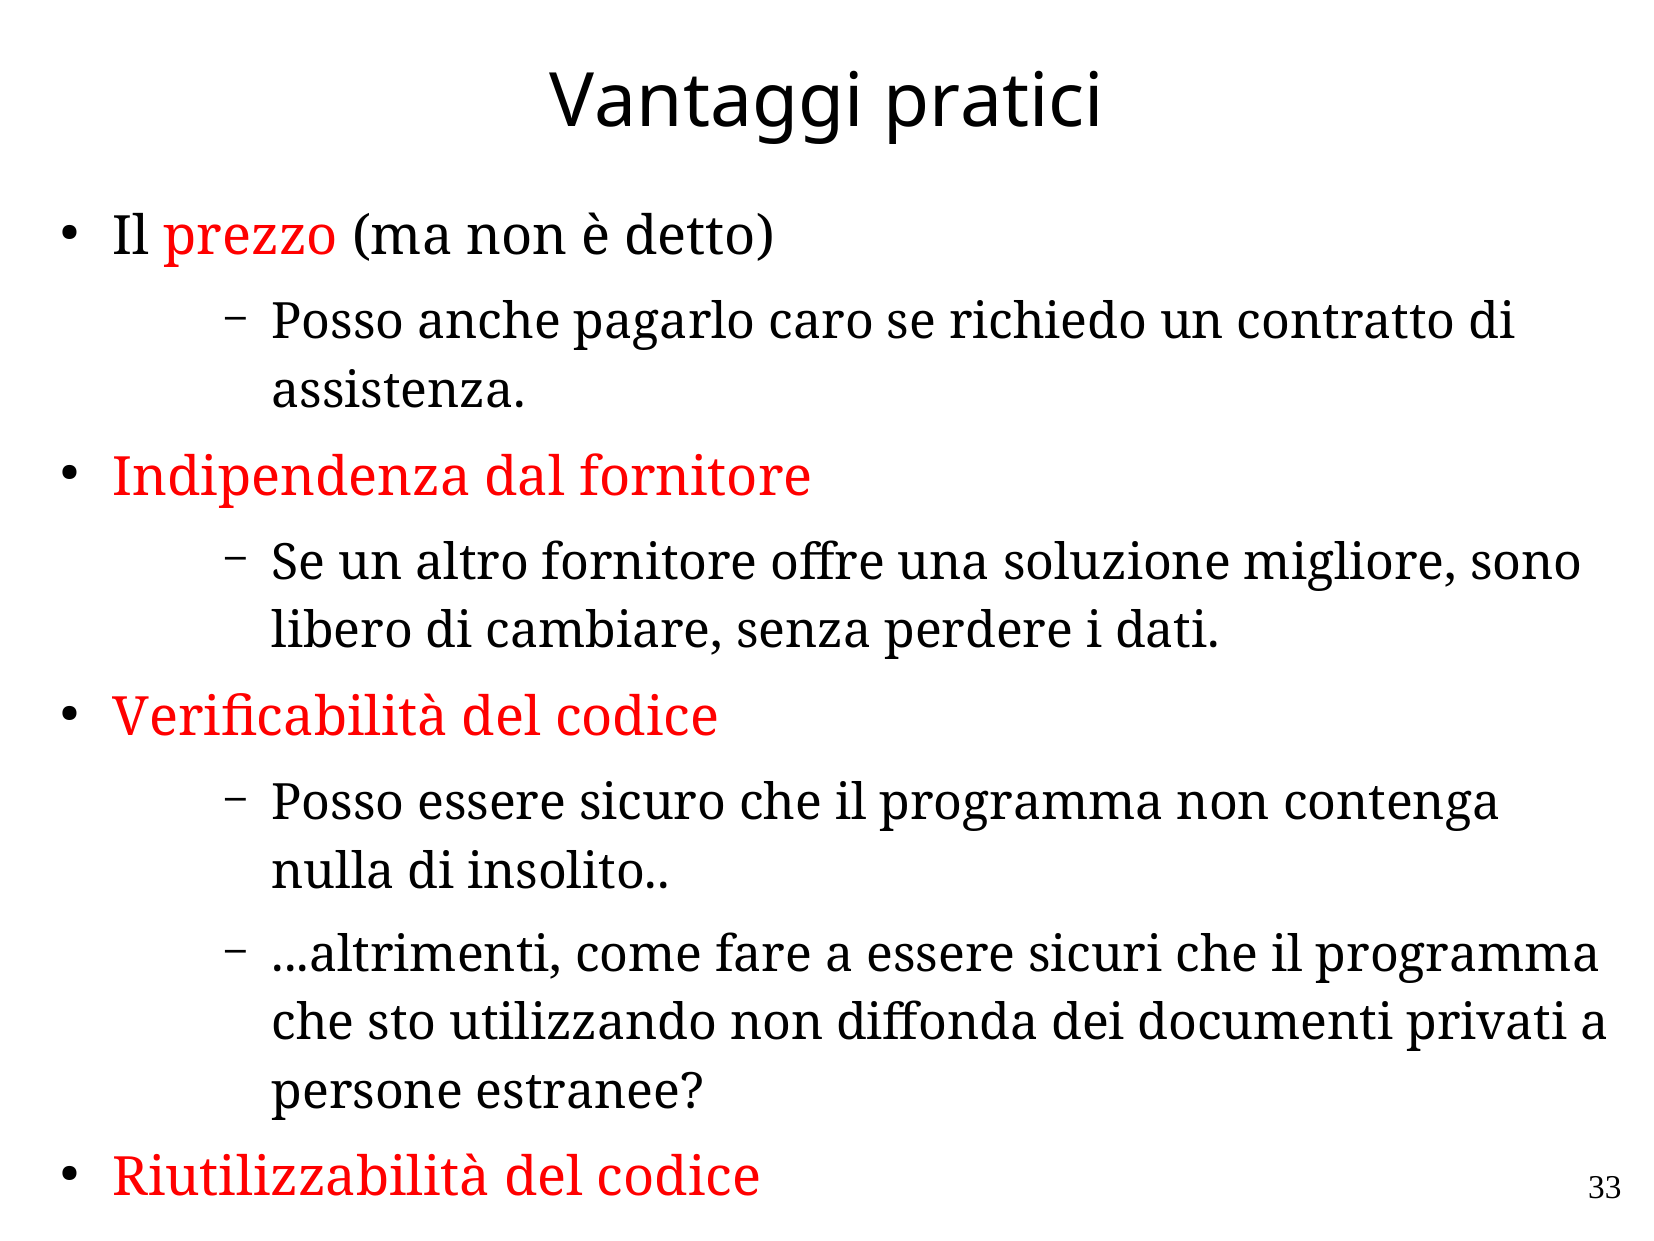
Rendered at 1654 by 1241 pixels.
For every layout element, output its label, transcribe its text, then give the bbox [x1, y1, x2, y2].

title Vantaggi pratici [37, 30, 1617, 166]
list Il prezzo (ma non è detto) Posso anche pagarlo caro se richiedo un contratto di assistenza. Indipendenza dal fornitore Se un altro fornitore offre una soluzione migliore, sono libero di cambiare, senza perdere i dati. Verificabilità del codice Posso essere sicuro che il programma non contenga nulla di insolito.. ...altrimenti, come fare a essere sicuri che il programma che sto utilizzando non diffonda dei documenti privati a persone estranee? Riutilizzabilità del codice Se il programma non fa esattamente quello che dovrebbe, posso adattarlo alle mie esigenze senza riscriverlo da capo! [42, 196, 1612, 1187]
